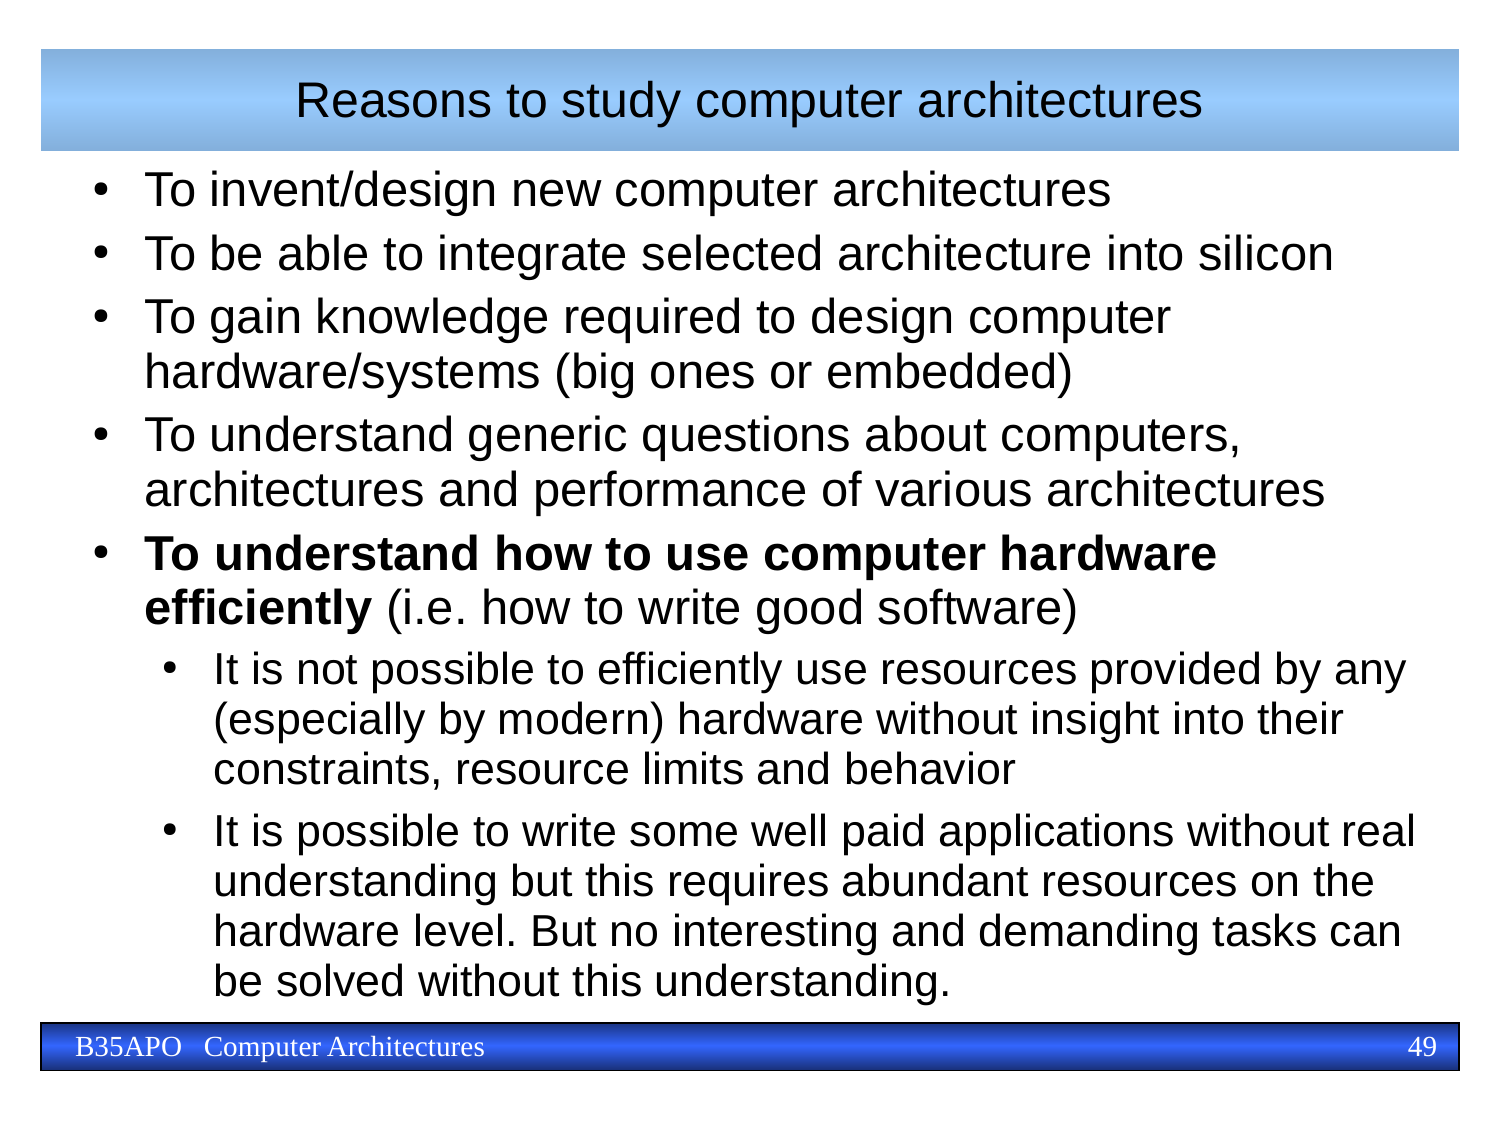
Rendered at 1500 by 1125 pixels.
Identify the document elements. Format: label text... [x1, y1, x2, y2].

list To invent/design new computer architectures To be able to integrate selected architecture into silicon To gain knowledge required to design computer hardware/systems (big ones or embedded) To understand generic questions about computers, architectures and performance of various architectures To understand how to use computer hardware efficiently (i.e. how to write good software) It is not possible to efficiently use resources provided by any (especially by modern) hardware without insight into their constraints, resource limits and behavior It is possible to write some well paid applications without real understanding but this requires abundant resources on the hardware level. But no interesting and demanding tasks can be solved without this understanding. [75, 162, 1426, 1013]
title Reasons to study computer architectures [41, 49, 1459, 151]
